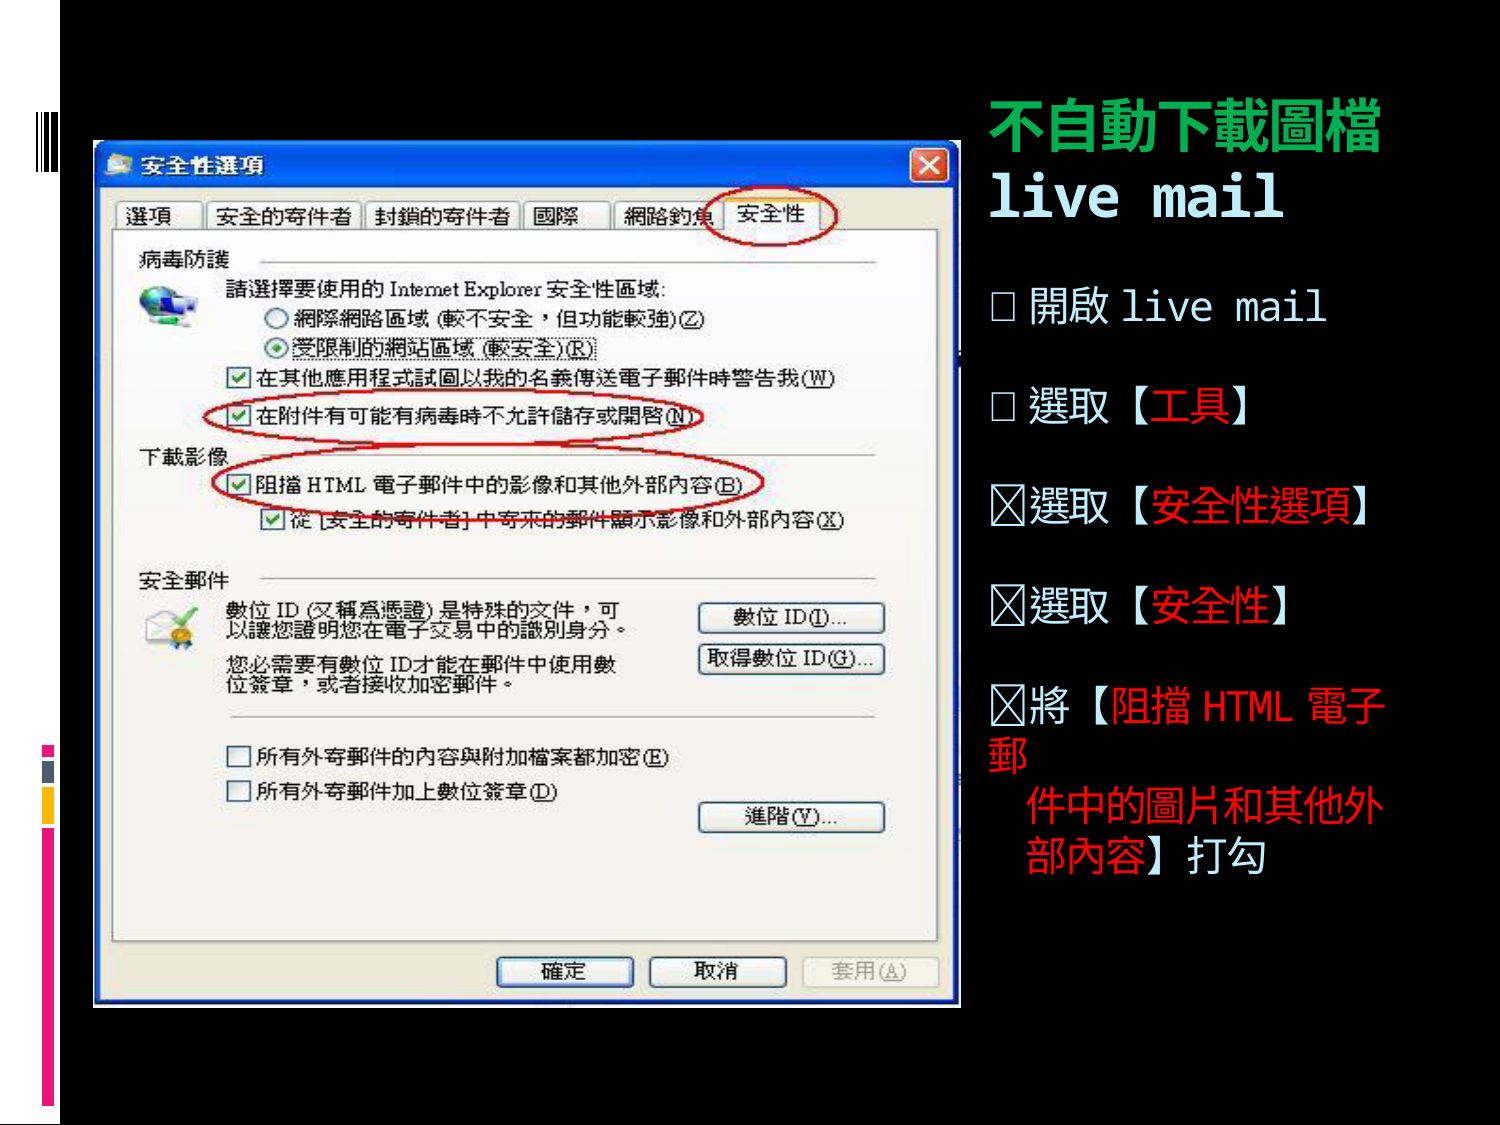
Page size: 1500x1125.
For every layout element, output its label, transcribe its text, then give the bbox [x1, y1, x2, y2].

title 不自動下載圖檔live mail 開啟live mail 選取【工具】 選取【安全性選項】 選取【安全性】 將【阻擋HTML電子郵 件中的圖片和其他外 部內容】打勾 [972, 82, 1442, 1039]
picture [93, 140, 961, 1008]
